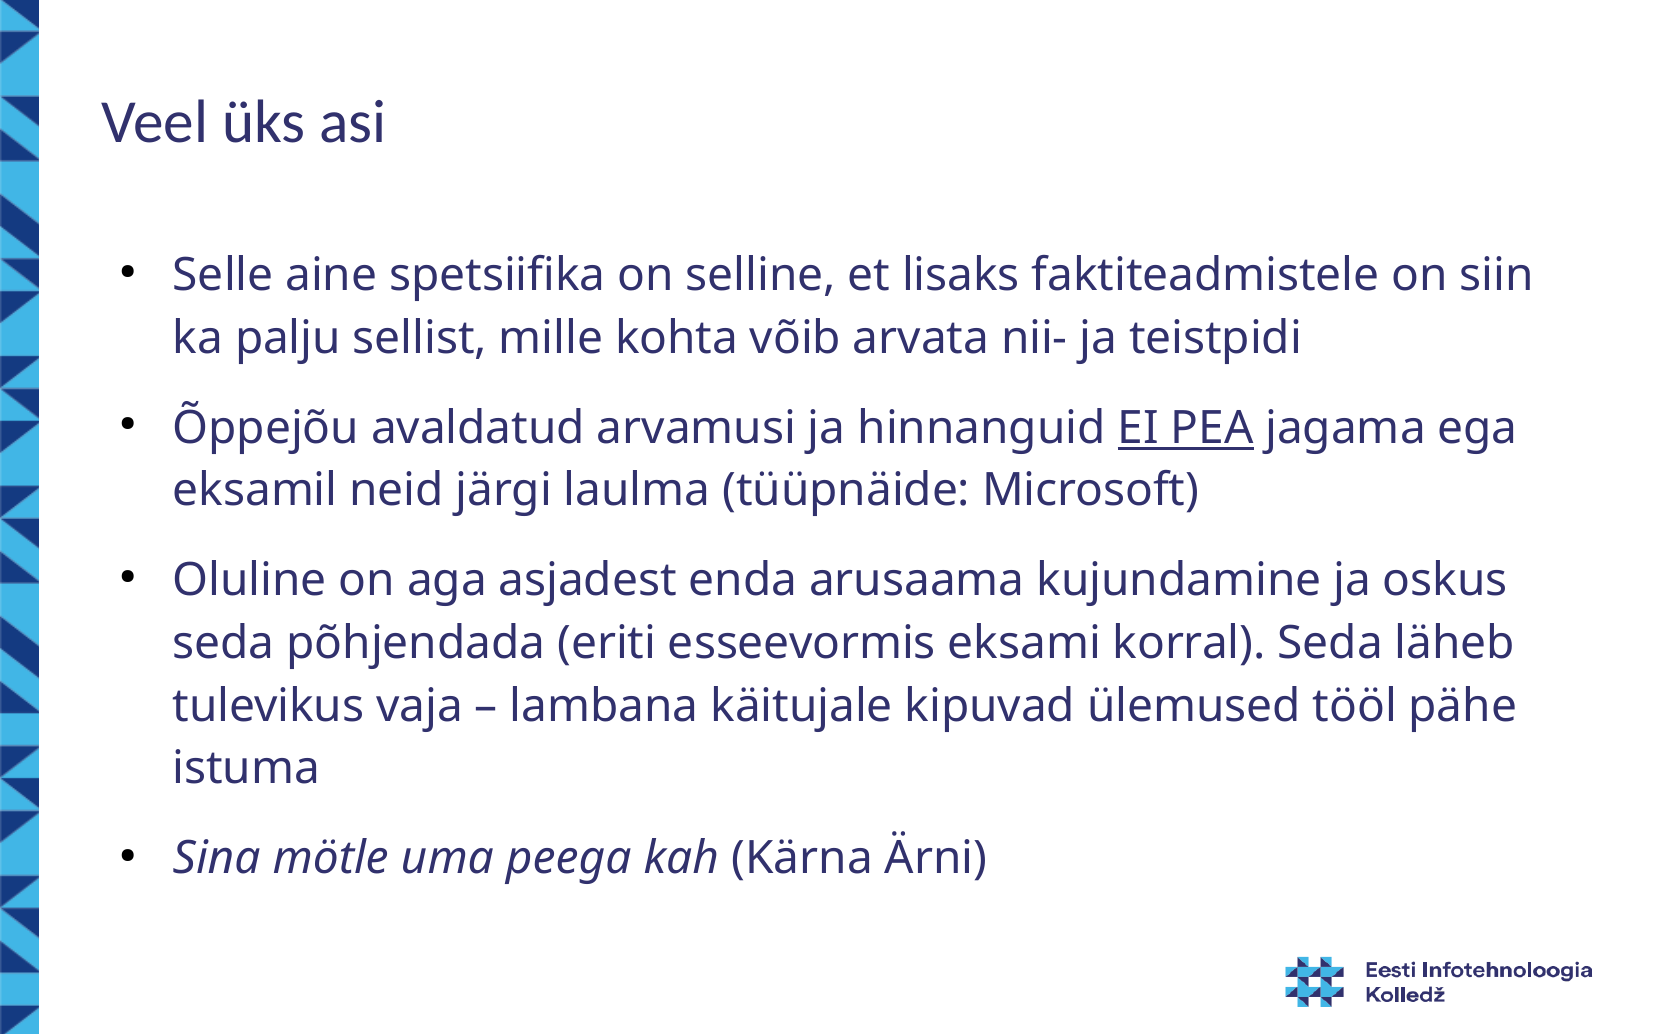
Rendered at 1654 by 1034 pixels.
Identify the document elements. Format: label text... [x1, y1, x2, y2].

list Selle aine spetsiifika on selline, et lisaks faktiteadmistele on siin ka palju sellist, mille kohta võib arvata nii- ja teistpidi Õppejõu avaldatud arvamusi ja hinnanguid EI PEA jagama ega eksamil neid järgi laulma (tüüpnäide: Microsoft) Oluline on aga asjadest enda arusaama kujundamine ja oskus seda põhjendada (eriti esseevormis eksami korral). Seda läheb tulevikus vaja – lambana käitujale kipuvad ülemused tööl pähe istuma Sina mötle uma peega kah (Kärna Ärni) [101, 241, 1591, 924]
title Veel üks asi [101, 41, 1224, 214]
